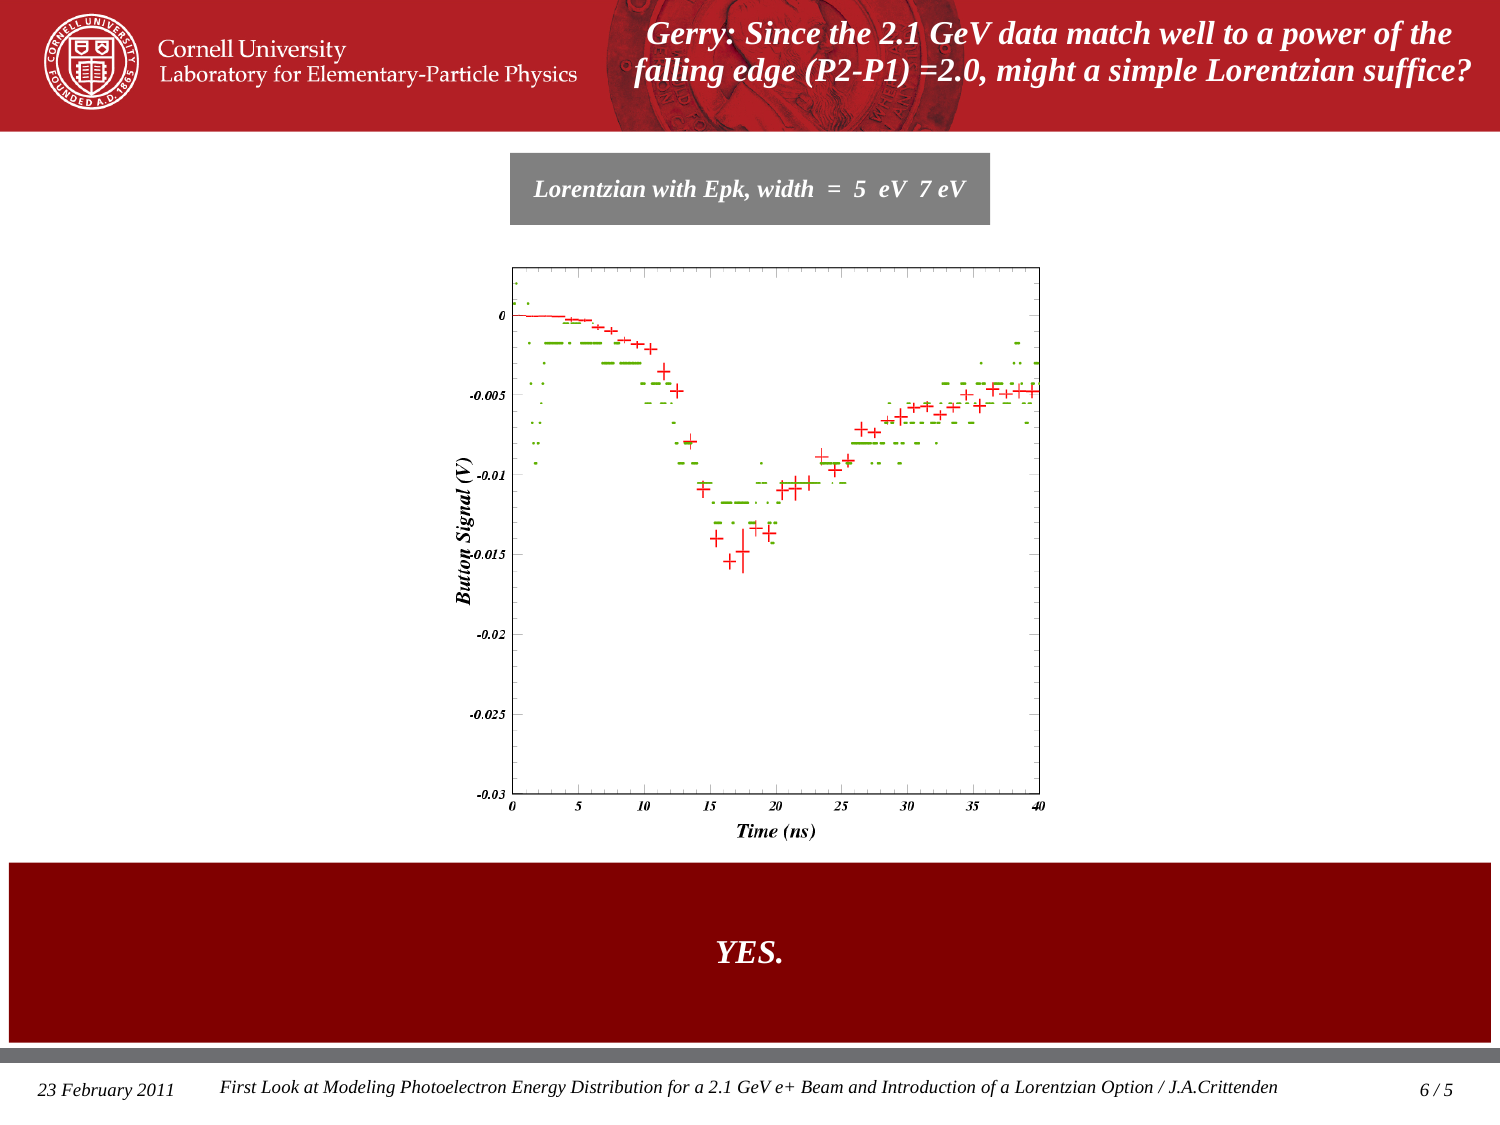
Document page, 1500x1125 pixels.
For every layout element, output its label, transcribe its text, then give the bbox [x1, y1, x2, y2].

text_box Lorentzian with Epk, width = 5 eV 7 eV [510, 152, 991, 225]
picture [450, 262, 1051, 847]
text_box YES. [8, 862, 1491, 1043]
text_box Gerry: Since the 2.1 GeV data match well to a power of the falling edge (P2-P1) =2.0, might a simple Lorentzian suffice? [599, 7, 1500, 158]
picture [0, 0, 1500, 132]
